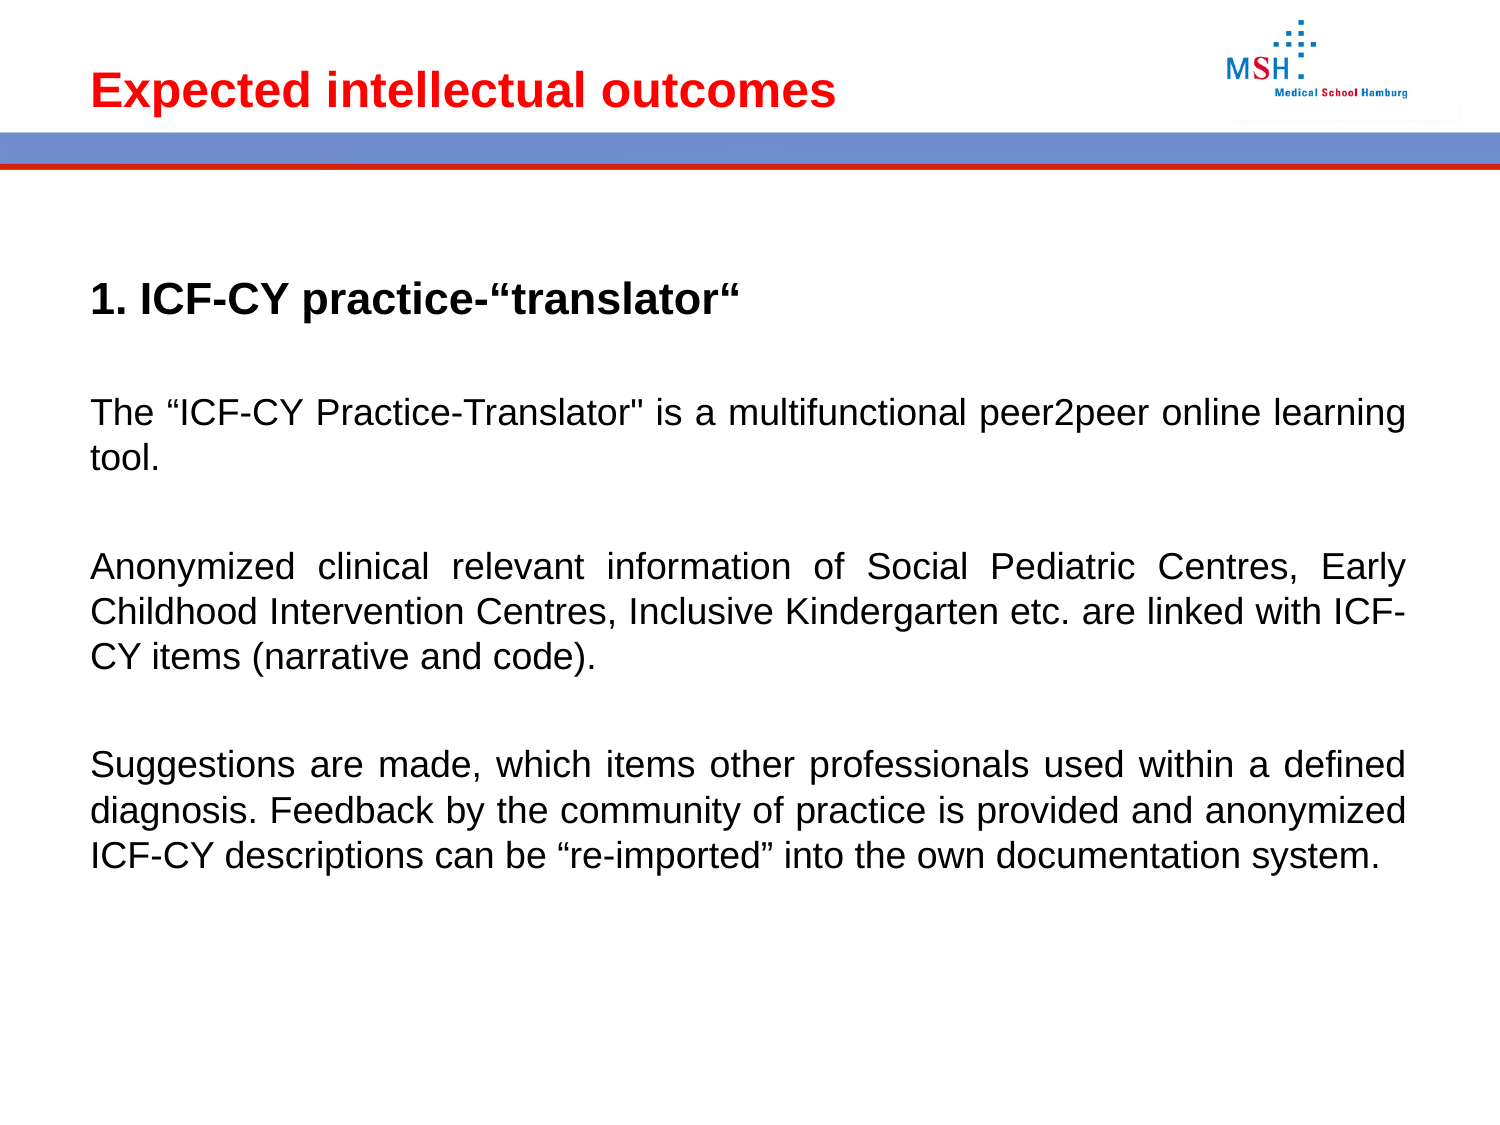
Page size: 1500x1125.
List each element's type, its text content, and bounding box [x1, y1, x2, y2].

title Expected intellectual outcomes [75, 45, 1196, 129]
list 1. ICF-CY practice-“translator“ The “ICF-CY Practice-Translator" is a multifunctional peer2peer online learning tool. Anonymized clinical relevant information of Social Pediatric Centres, Early Childhood Intervention Centres, Inclusive Kindergarten etc. are linked with ICF-CY items (narrative and code). Suggestions are made, which items other professionals used within a defined diagnosis. Feedback by the community of practice is provided and anonymized ICF-CY descriptions can be “re-imported” into the own documentation system. [75, 262, 1426, 1005]
